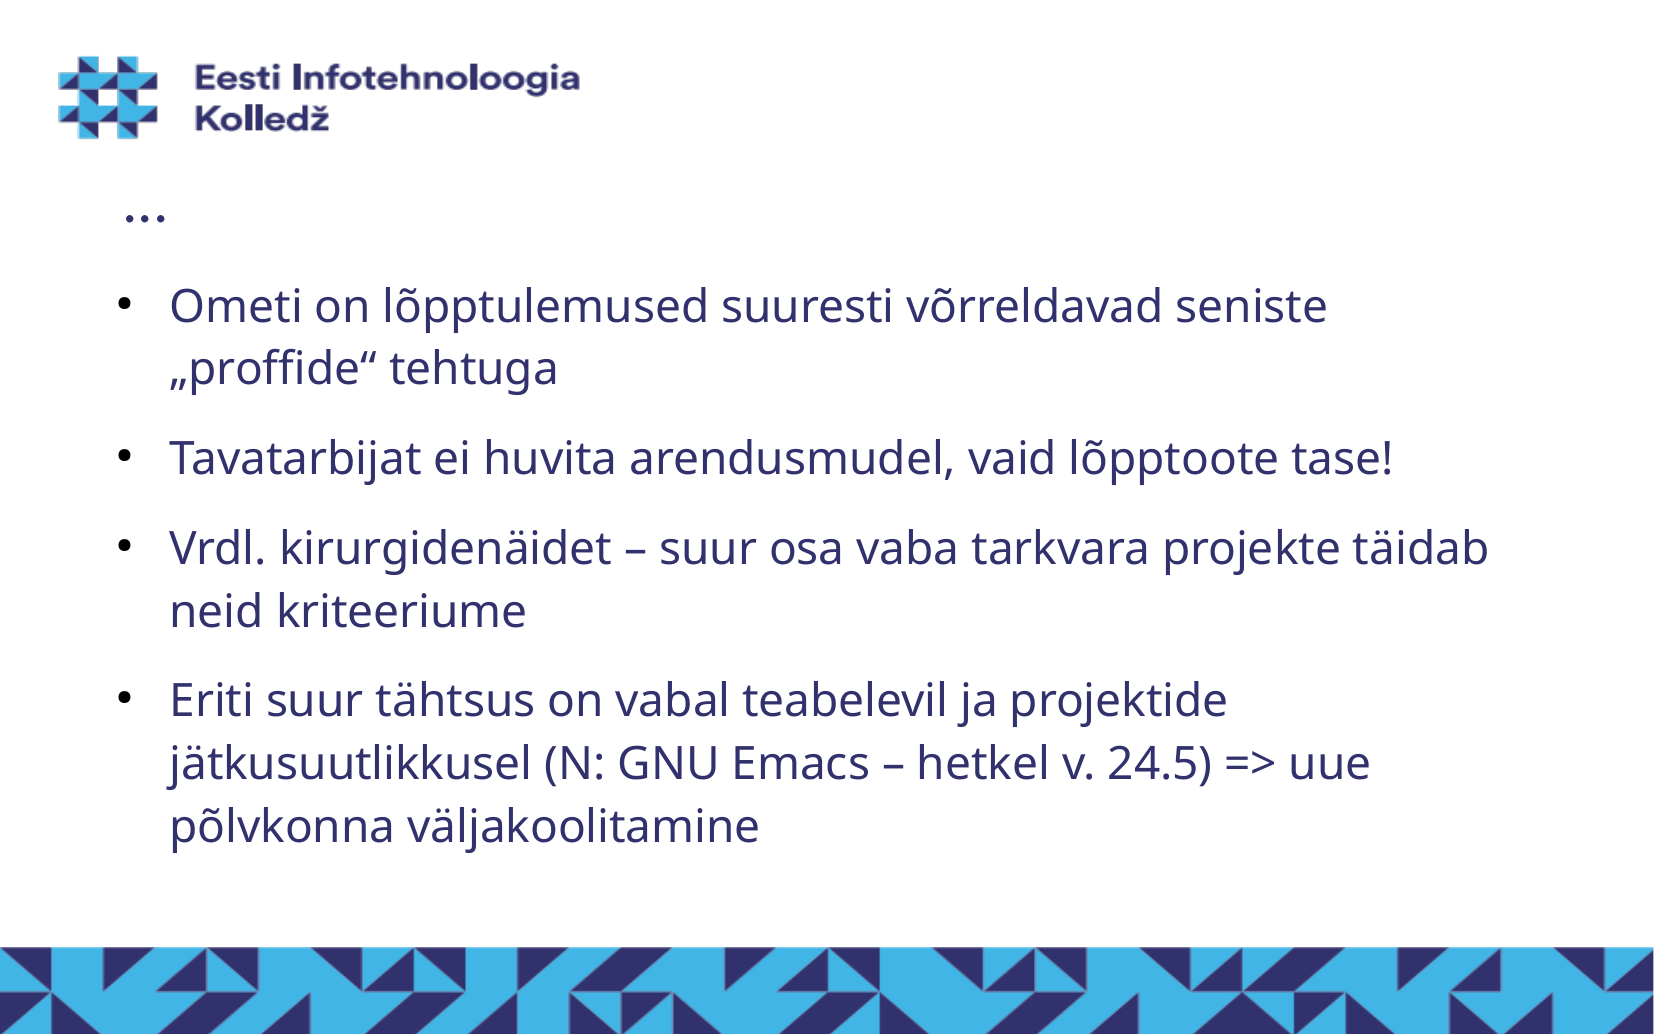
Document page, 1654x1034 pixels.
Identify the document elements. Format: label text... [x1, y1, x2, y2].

title ... [122, 121, 1259, 272]
list Ometi on lõpptulemused suuresti võrreldavad seniste „proffide“ tehtuga Tavatarbijat ei huvita arendusmudel, vaid lõpptoote tase! Vrdl. kirurgidenäidet – suur osa vaba tarkvara projekte täidab neid kriteeriume Eriti suur tähtsus on vabal teabelevil ja projektide jätkusuutlikkusel (N: GNU Emacs – hetkel v. 24.5) => uue põlvkonna väljakoolitamine [98, 272, 1511, 942]
